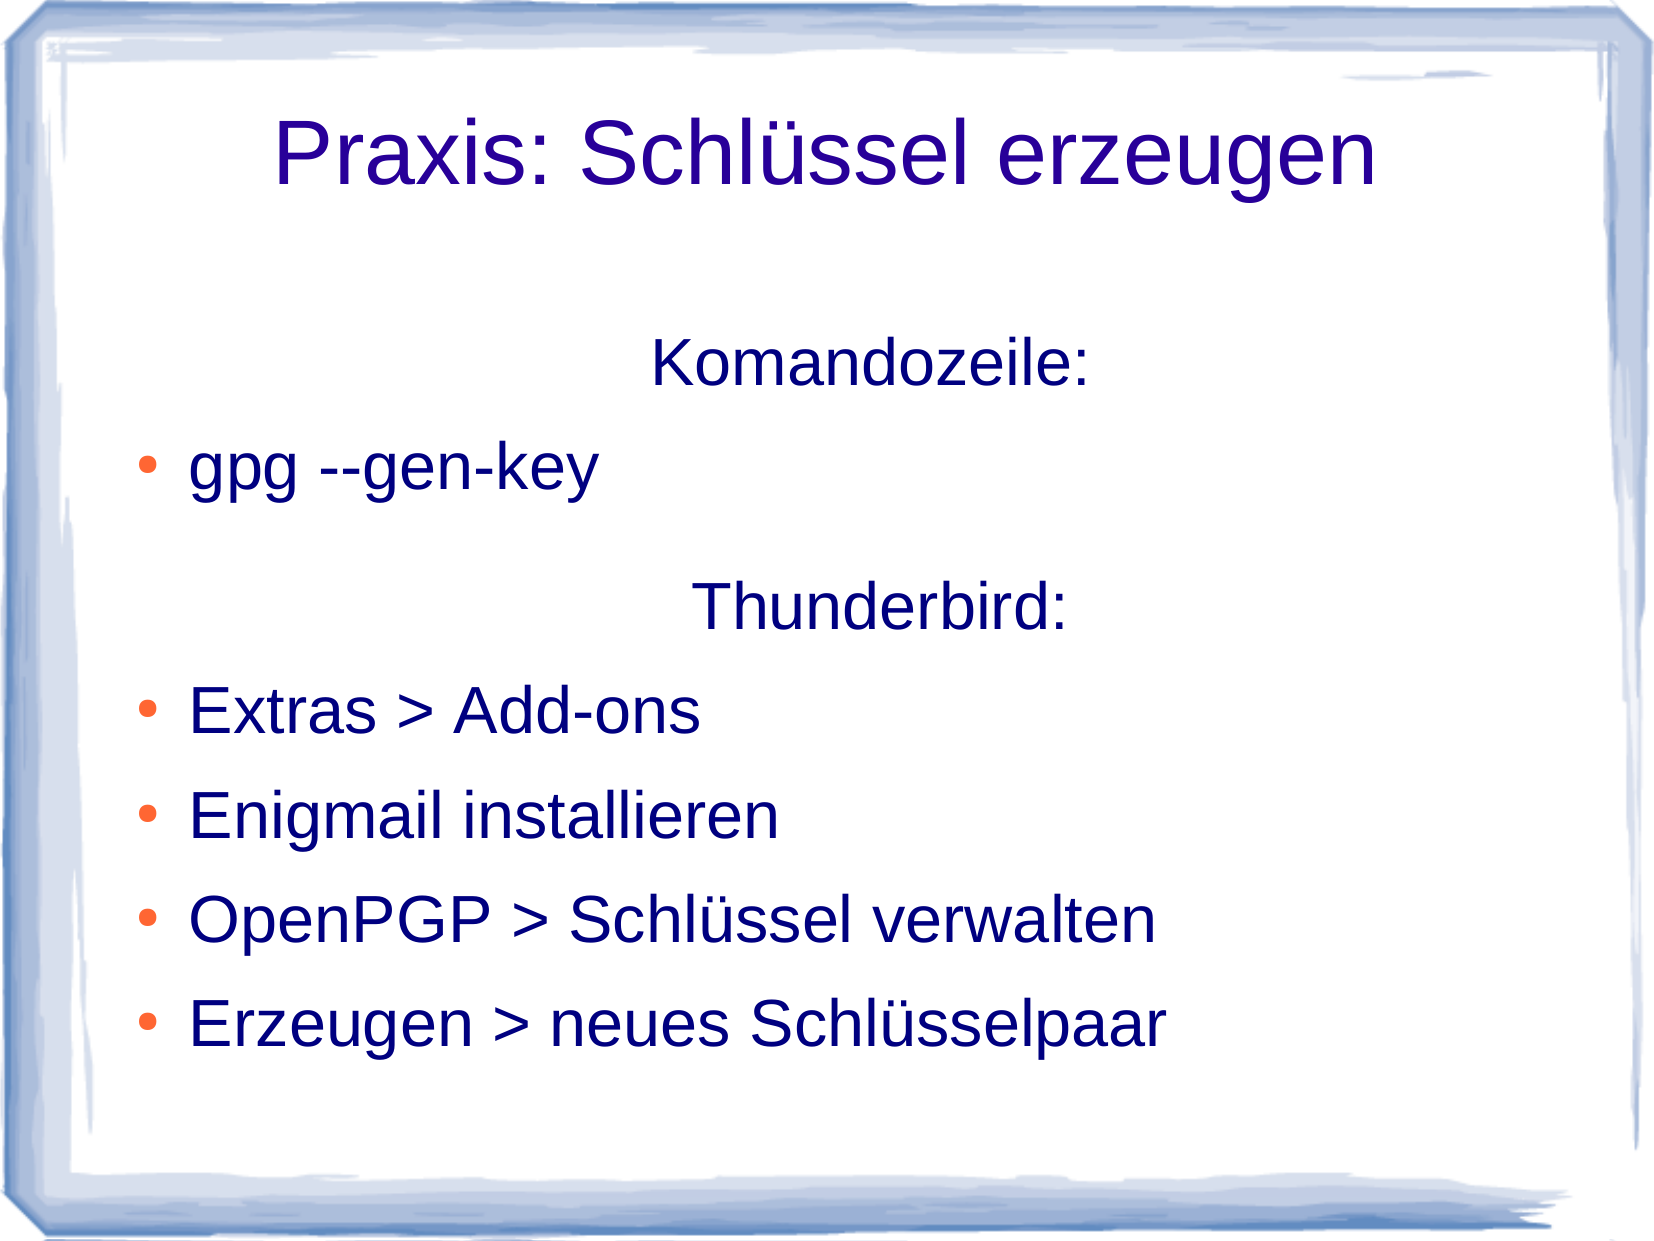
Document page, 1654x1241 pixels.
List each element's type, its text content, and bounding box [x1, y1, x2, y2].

title Praxis: Schlüssel erzeugen [82, 49, 1571, 257]
list Komandozeile: gpg --gen-key [118, 324, 1571, 568]
picture [0, 0, 1654, 1241]
list Thunderbird: Extras > Add-ons Enigmail installieren OpenPGP > Schlüssel verwalten Erzeugen > neues Schlüsselpaar [118, 568, 1571, 1061]
